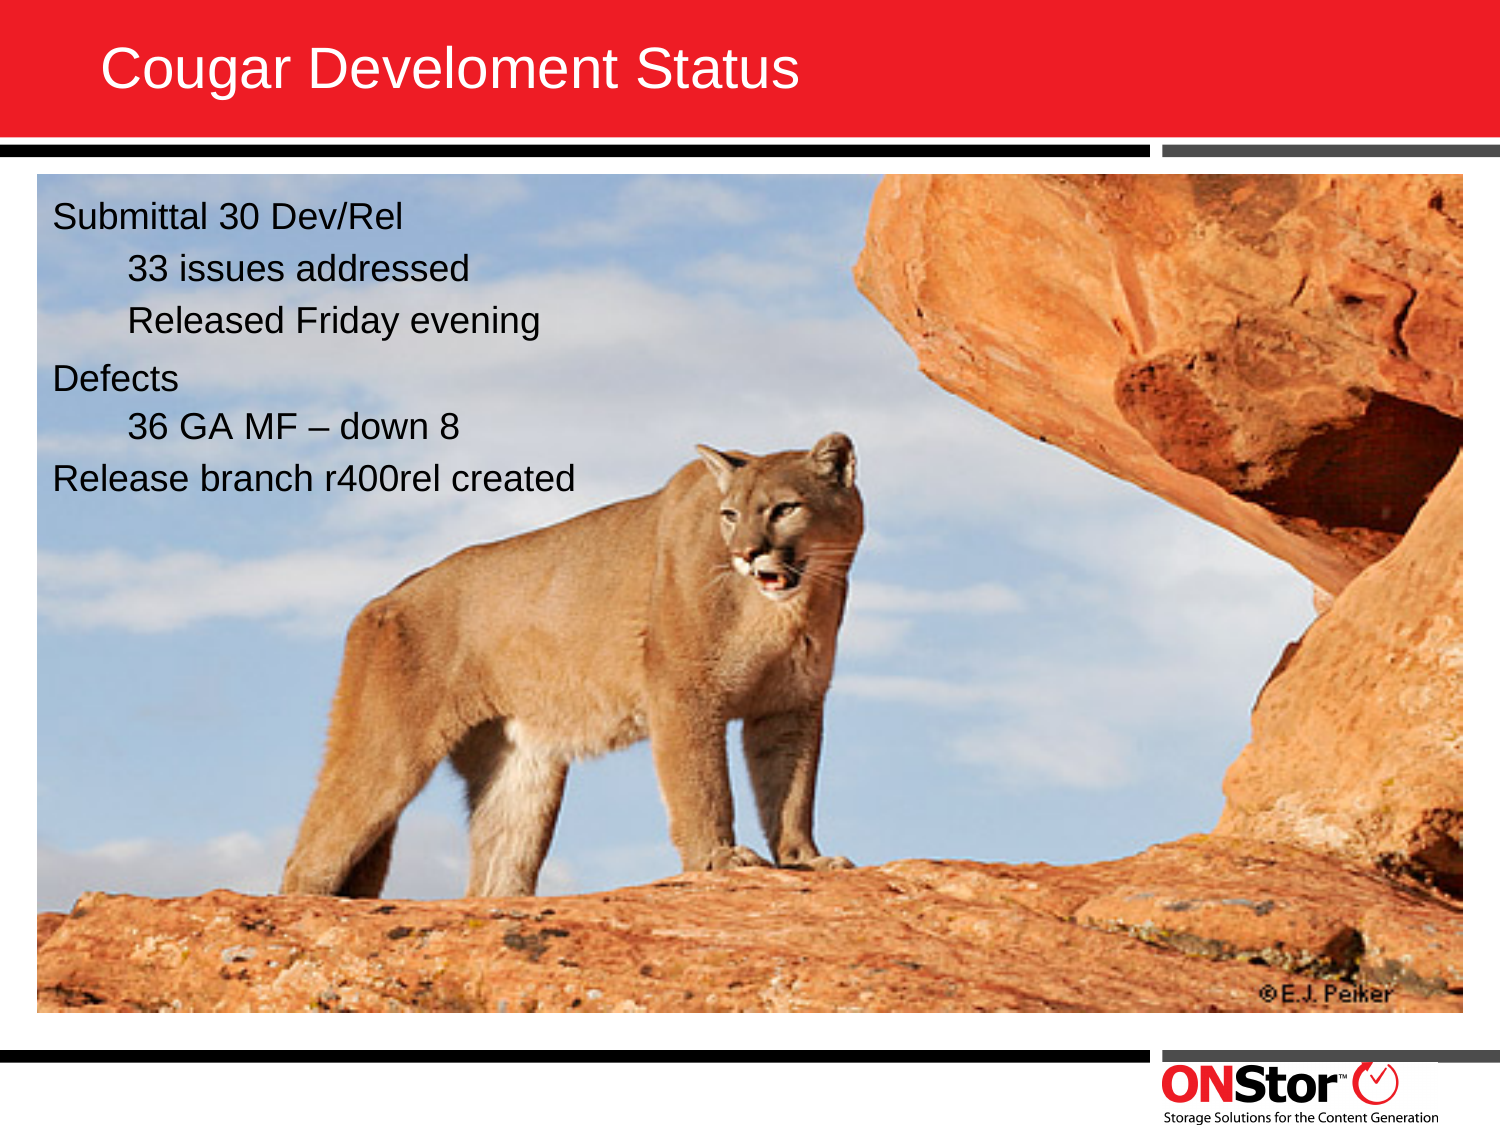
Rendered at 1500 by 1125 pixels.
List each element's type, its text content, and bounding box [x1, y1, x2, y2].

picture [37, 174, 1463, 1013]
picture [1162, 1062, 1438, 1125]
list Submittal 30 Dev/Rel 33 issues addressed Released Friday evening Defects‏ 36 GA MF – down 8 Release branch r400rel created [37, 187, 1388, 938]
title Cougar Develoment Status [85, 0, 1500, 138]
